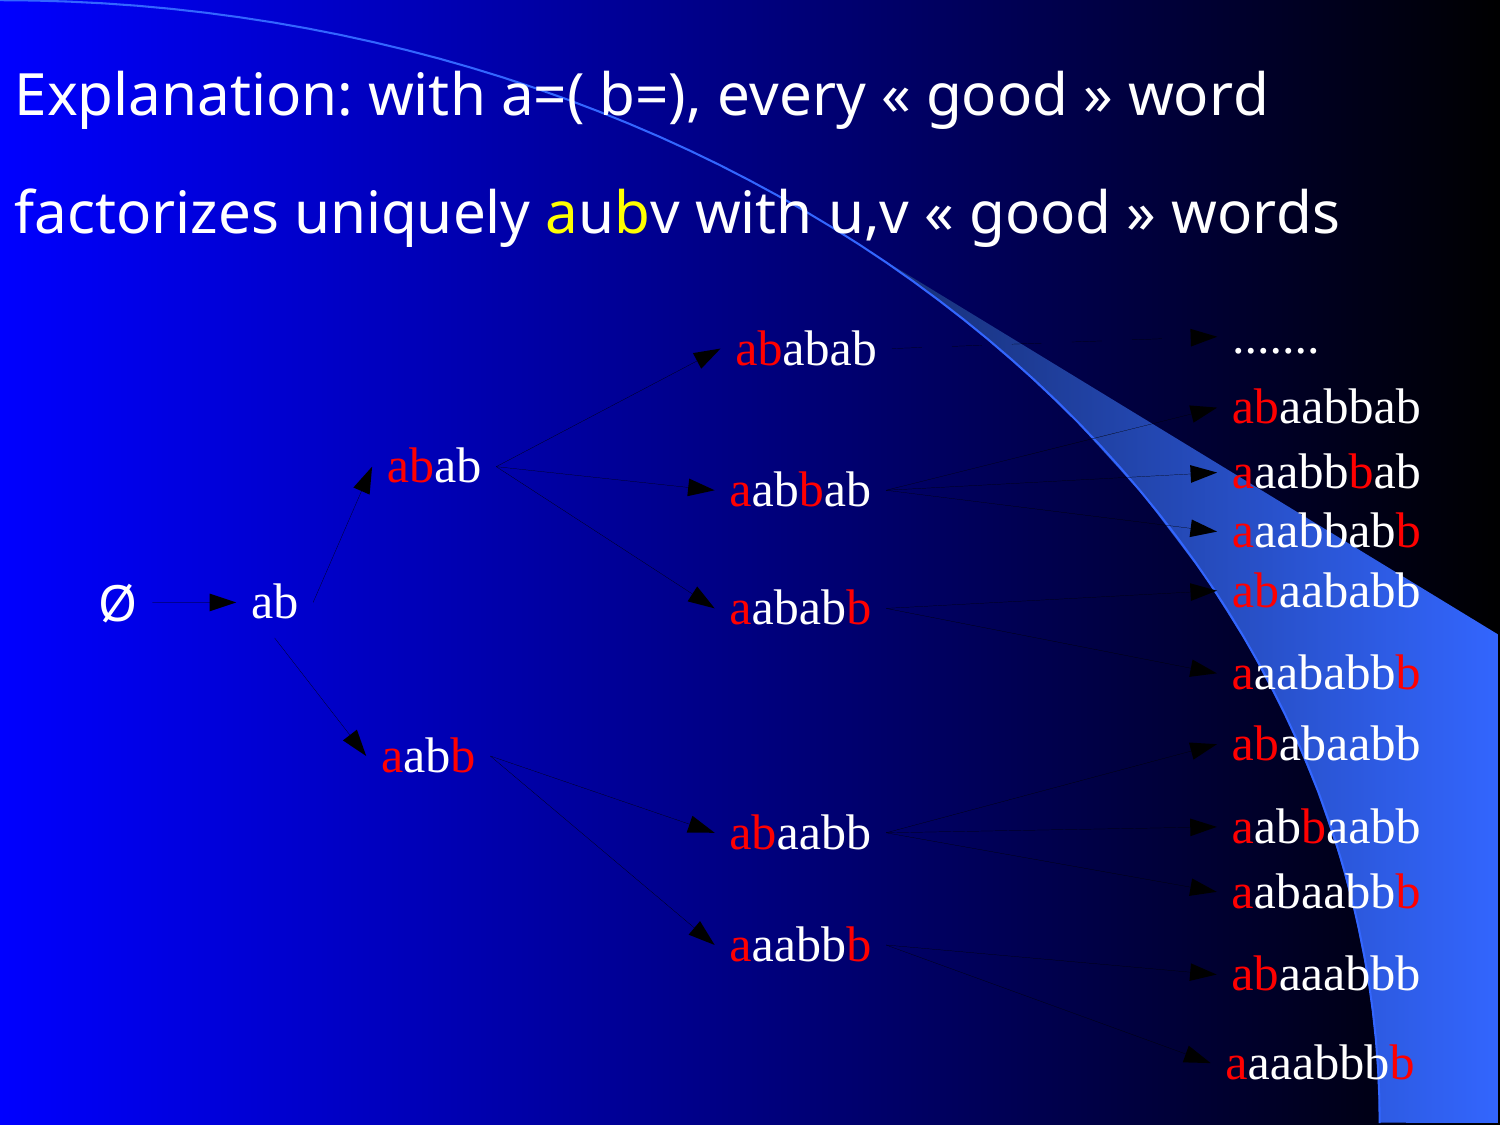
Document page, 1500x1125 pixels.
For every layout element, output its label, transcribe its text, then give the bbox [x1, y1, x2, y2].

text_box aabbaabb [1216, 791, 1436, 863]
text_box aababb [714, 572, 887, 644]
text_box aabb [366, 720, 491, 792]
text_box abaabb [714, 797, 887, 869]
text_box aaabbb [714, 909, 887, 981]
text_box aaabbabb [1217, 509, 1436, 568]
text_box ababaabb [1216, 709, 1436, 780]
text_box aabbab [714, 454, 887, 526]
text_box ....... [1217, 301, 1335, 373]
text_box aaababbb [1216, 637, 1436, 709]
text_box abaaabbb [1216, 938, 1436, 1011]
text_box Ø [83, 561, 153, 637]
text_box Explanation: with a=( b=), every « good » word factorizes uniquely aubv with u,v « good » words [0, 5, 1473, 197]
text_box abaabbab [1217, 372, 1436, 444]
text_box ab [236, 566, 314, 639]
text_box aaaabbbb [1210, 1027, 1430, 1099]
text_box ababab [720, 312, 892, 385]
text_box abab [372, 431, 497, 503]
text_box abaababb [1217, 568, 1436, 627]
text_box aabaabbb [1216, 863, 1436, 928]
text_box aaabbbab [1217, 444, 1436, 509]
